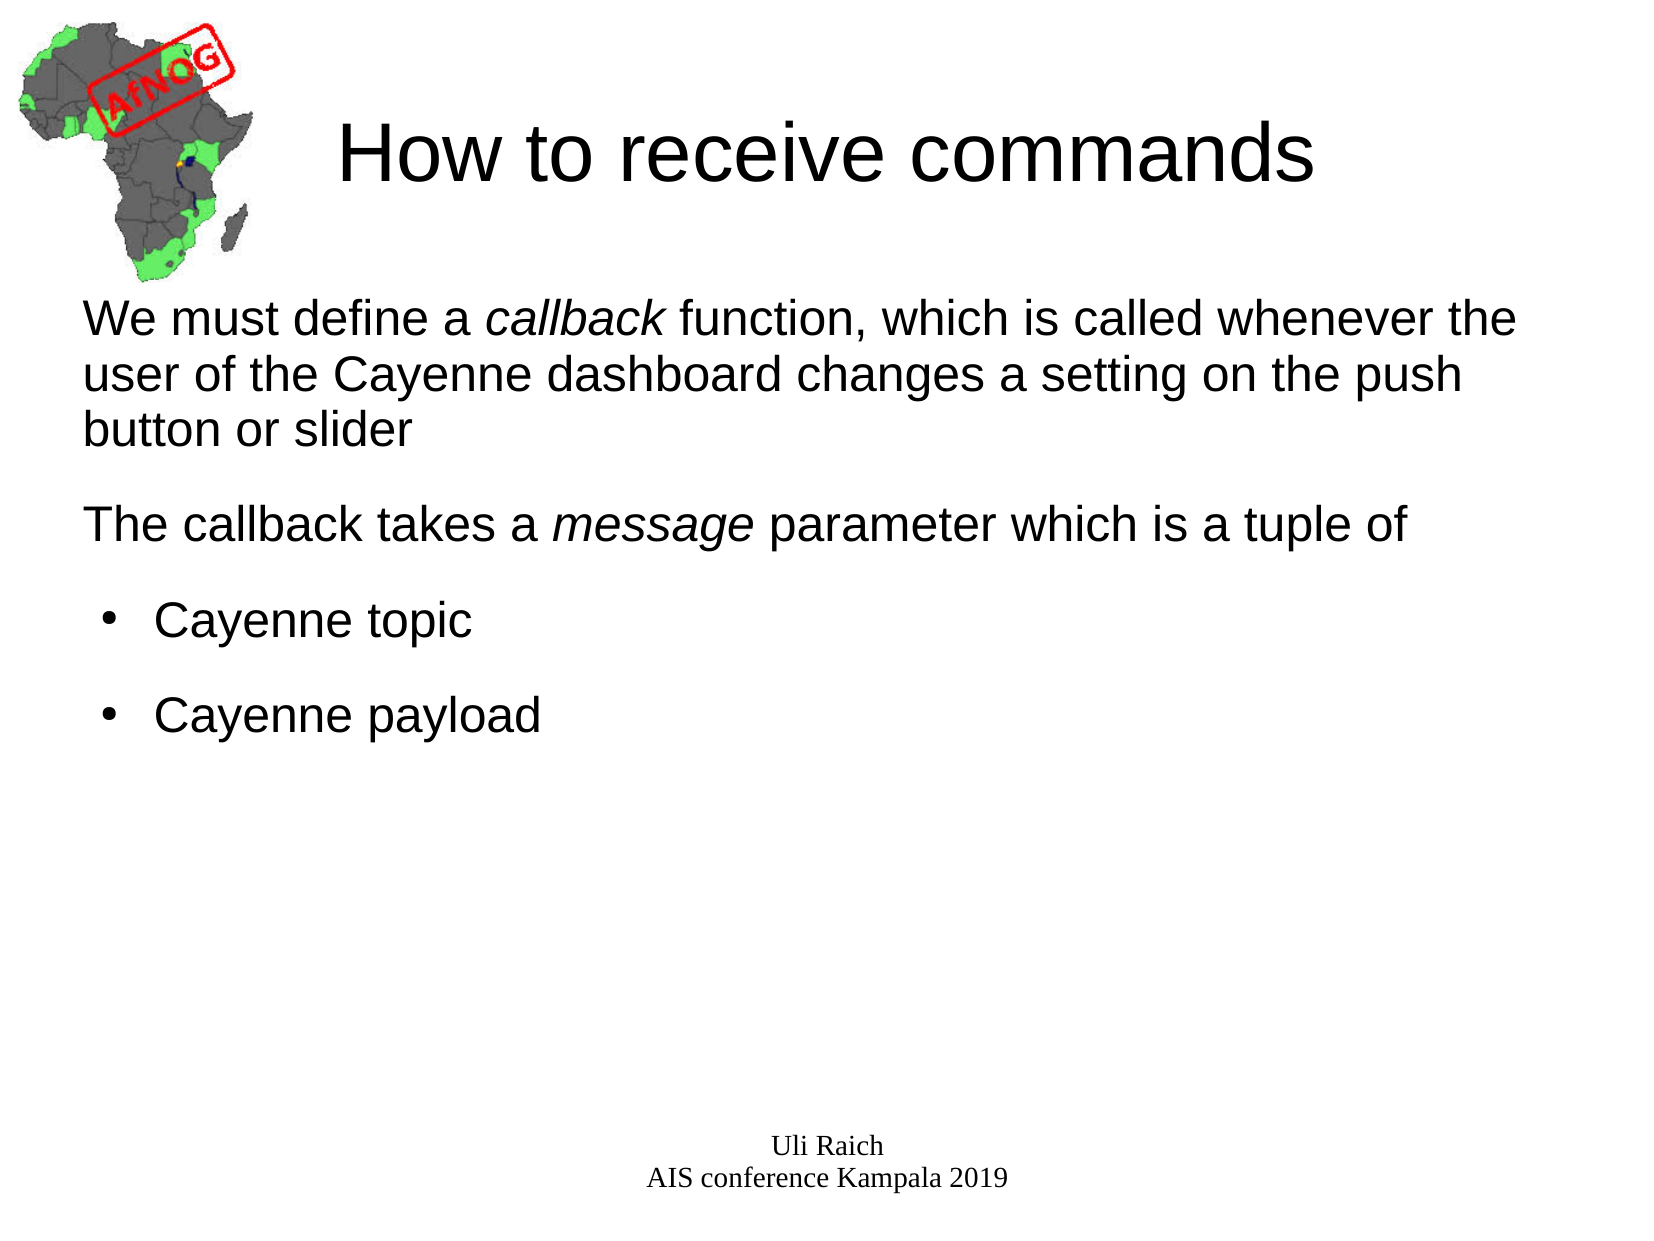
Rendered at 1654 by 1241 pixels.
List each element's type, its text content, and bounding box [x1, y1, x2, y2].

picture [9, 0, 259, 291]
list We must define a callback function, which is called whenever the user of the Cayenne dashboard changes a setting on the push button or slider The callback takes a message parameter which is a tuple of Cayenne topic Cayenne payload [82, 290, 1571, 1010]
title How to receive commands [82, 49, 1571, 257]
